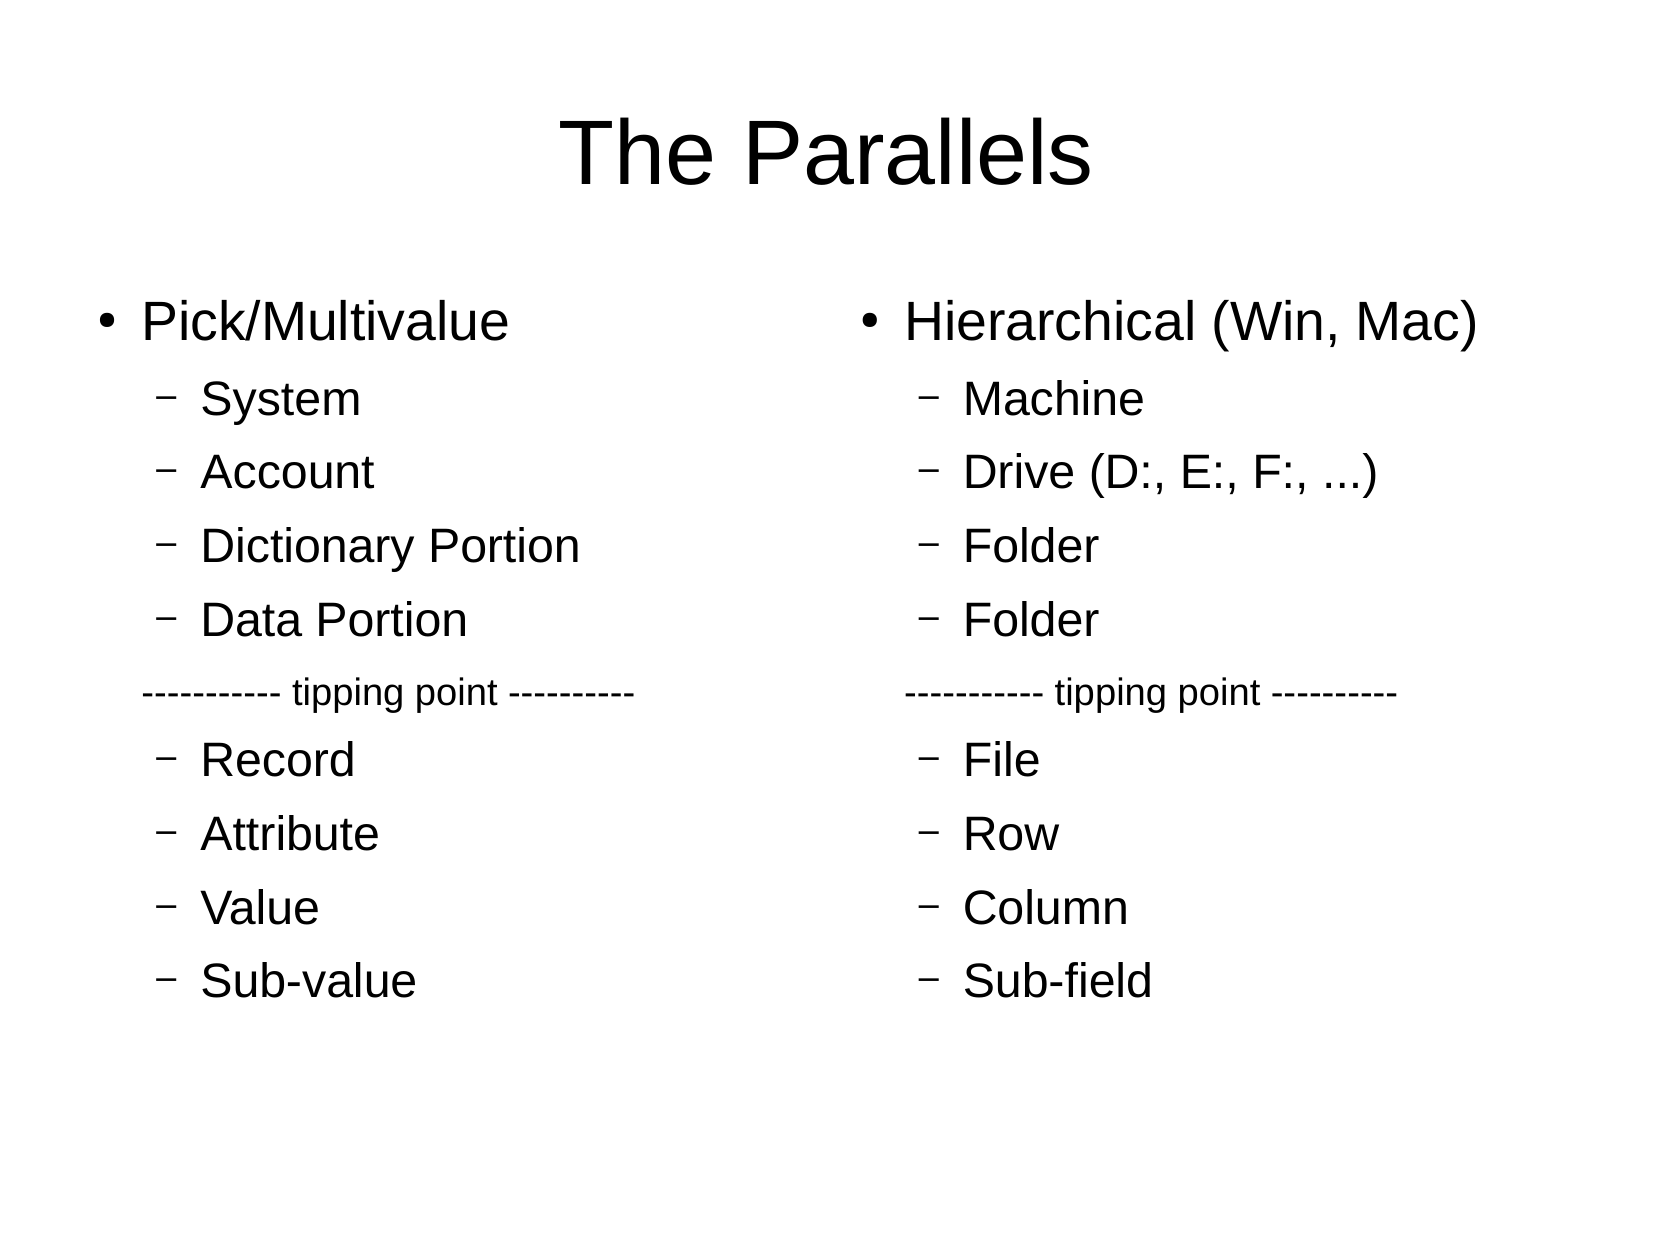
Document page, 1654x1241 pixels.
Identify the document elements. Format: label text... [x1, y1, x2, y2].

list Hierarchical (Win, Mac) Machine Drive (D:, E:, F:, ...) Folder Folder ----------- tipping point ---------- File Row Column Sub-field [845, 290, 1572, 1010]
list Pick/Multivalue System Account Dictionary Portion Data Portion ----------- tipping point ---------- Record Attribute Value Sub-value [82, 290, 809, 1010]
title The Parallels [82, 49, 1571, 257]
